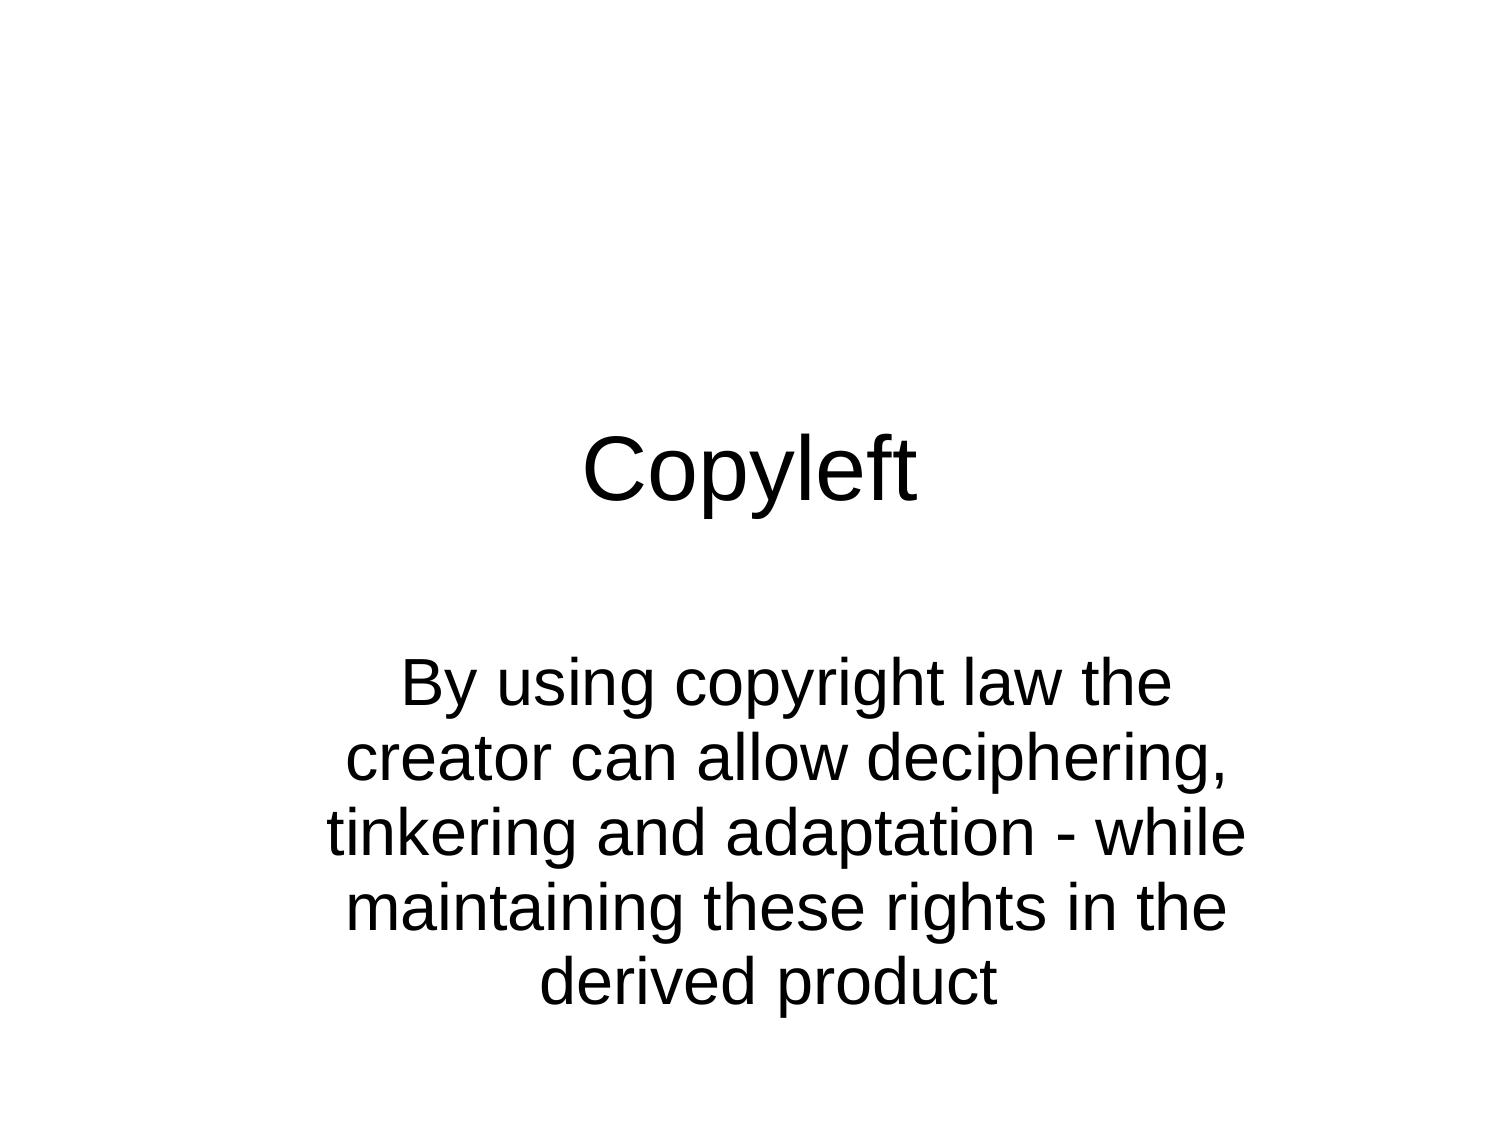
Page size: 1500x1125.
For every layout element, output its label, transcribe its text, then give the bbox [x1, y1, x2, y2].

subtitle By using copyright law the creator can allow deciphering, tinkering and adaptation - while maintaining these rights in the derived product [225, 637, 1276, 1027]
title Copyleft [112, 374, 1388, 563]
